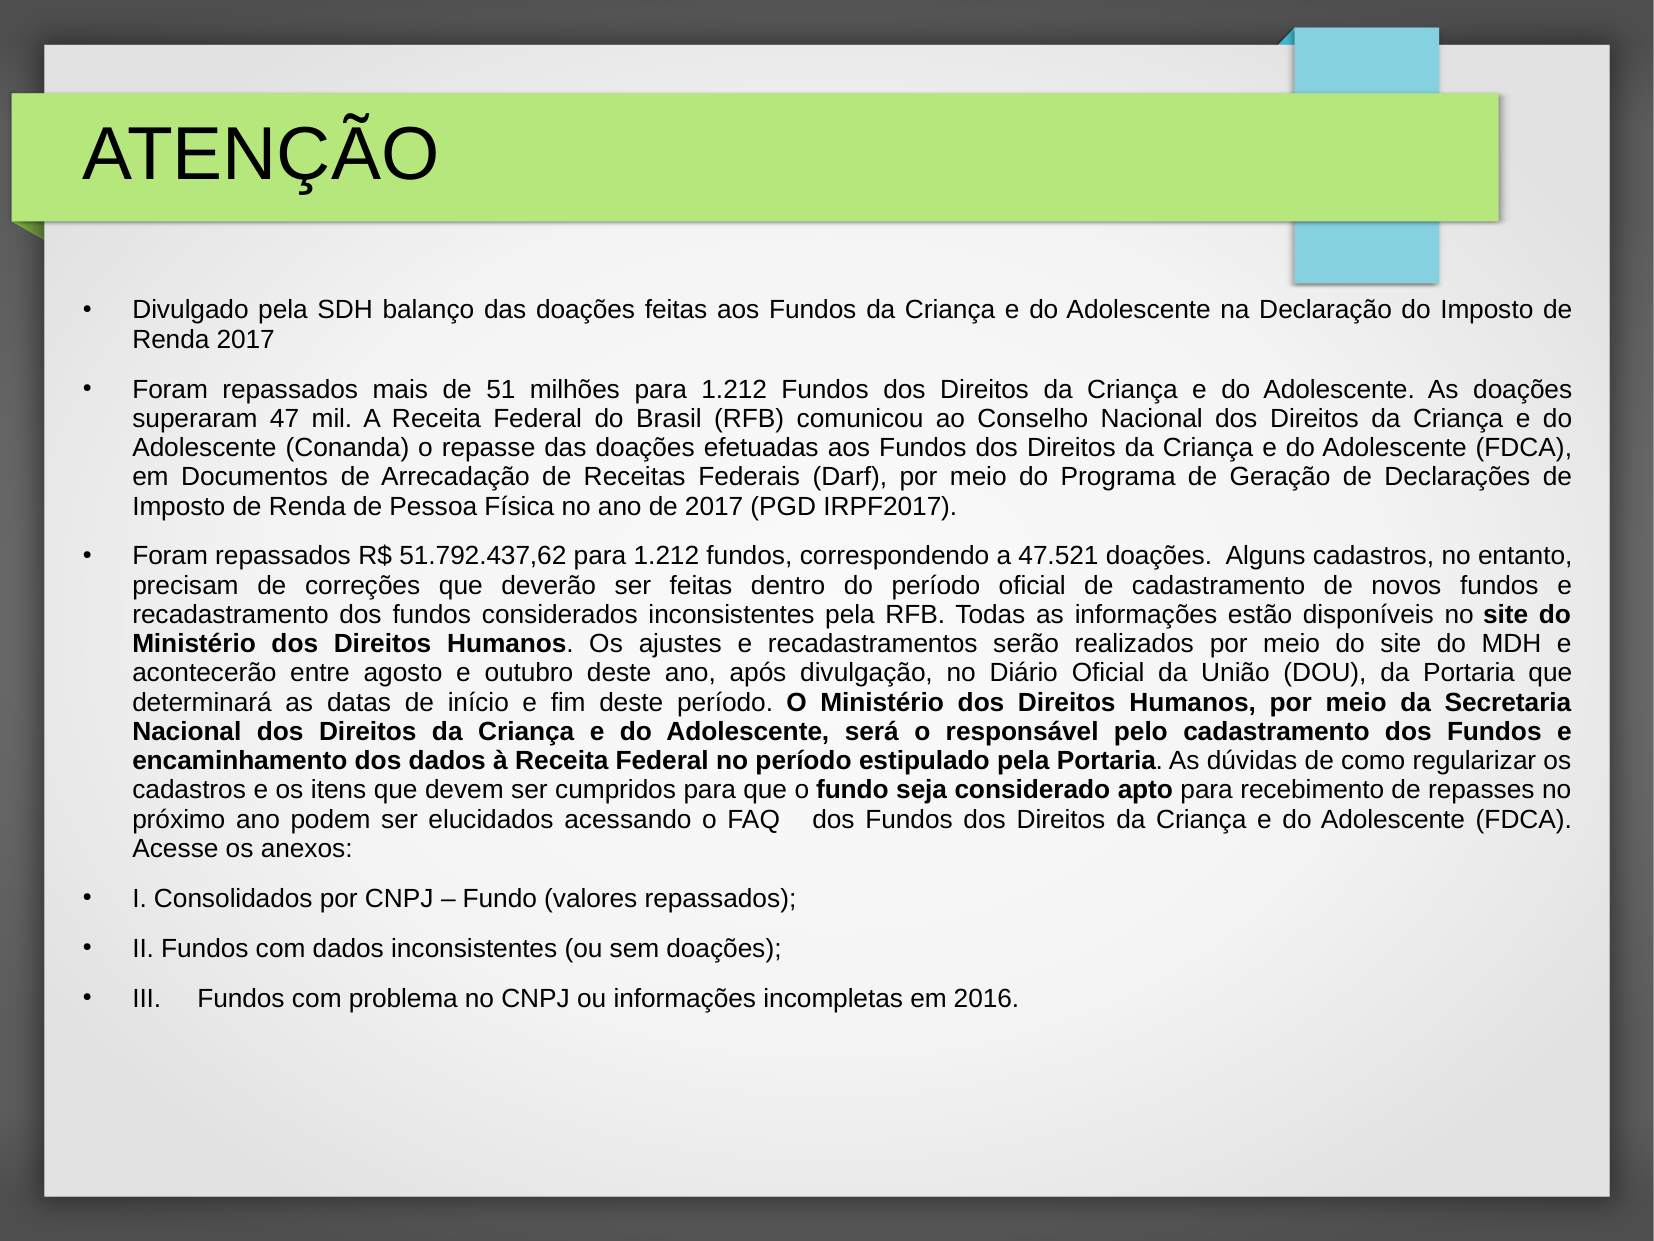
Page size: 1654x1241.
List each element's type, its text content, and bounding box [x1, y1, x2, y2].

picture [0, 0, 1654, 1241]
list Divulgado pela SDH balanço das doações feitas aos Fundos da Criança e do Adolescente na Declaração do Imposto de Renda 2017 Foram repassados mais de 51 milhões para 1.212 Fundos dos Direitos da Criança e do Adolescente. As doações superaram 47 mil. A Receita Federal do Brasil (RFB) comunicou ao Conselho Nacional dos Direitos da Criança e do Adolescente (Conanda) o repasse das doações efetuadas aos Fundos dos Direitos da Criança e do Adolescente (FDCA), em Documentos de Arrecadação de Receitas Federais (Darf), por meio do Programa de Geração de Declarações de Imposto de Renda de Pessoa Física no ano de 2017 (PGD IRPF2017). Foram repassados R$ 51.792.437,62 para 1.212 fundos, correspondendo a 47.521 doações. Alguns cadastros, no entanto, precisam de correções que deverão ser feitas dentro do período oficial de cadastramento de novos fundos e recadastramento dos fundos considerados inconsistentes pela RFB. Todas as informações estão disponíveis no site do Ministério dos Direitos Humanos. Os ajustes e recadastramentos serão realizados por meio do site do MDH e acontecerão entre agosto e outubro deste ano, após divulgação, no Diário Oficial da União (DOU), da Portaria que determinará as datas de início e fim deste período. O Ministério dos Direitos Humanos, por meio da Secretaria Nacional dos Direitos da Criança e do Adolescente, será o responsável pelo cadastramento dos Fundos e encaminhamento dos dados à Receita Federal no período estipulado pela Portaria. As dúvidas de como regularizar os cadastros e os itens que devem ser cumpridos para que o fundo seja considerado apto para recebimento de repasses no próximo ano podem ser elucidados acessando o FAQ dos Fundos dos Direitos da Criança e do Adolescente (FDCA). Acesse os anexos: I. Consolidados por CNPJ – Fundo (valores repassados); II. Fundos com dados inconsistentes (ou sem doações); III. Fundos com problema no CNPJ ou informações incompletas em 2016. [82, 295, 1571, 1015]
title ATENÇÃO [82, 94, 1264, 213]
